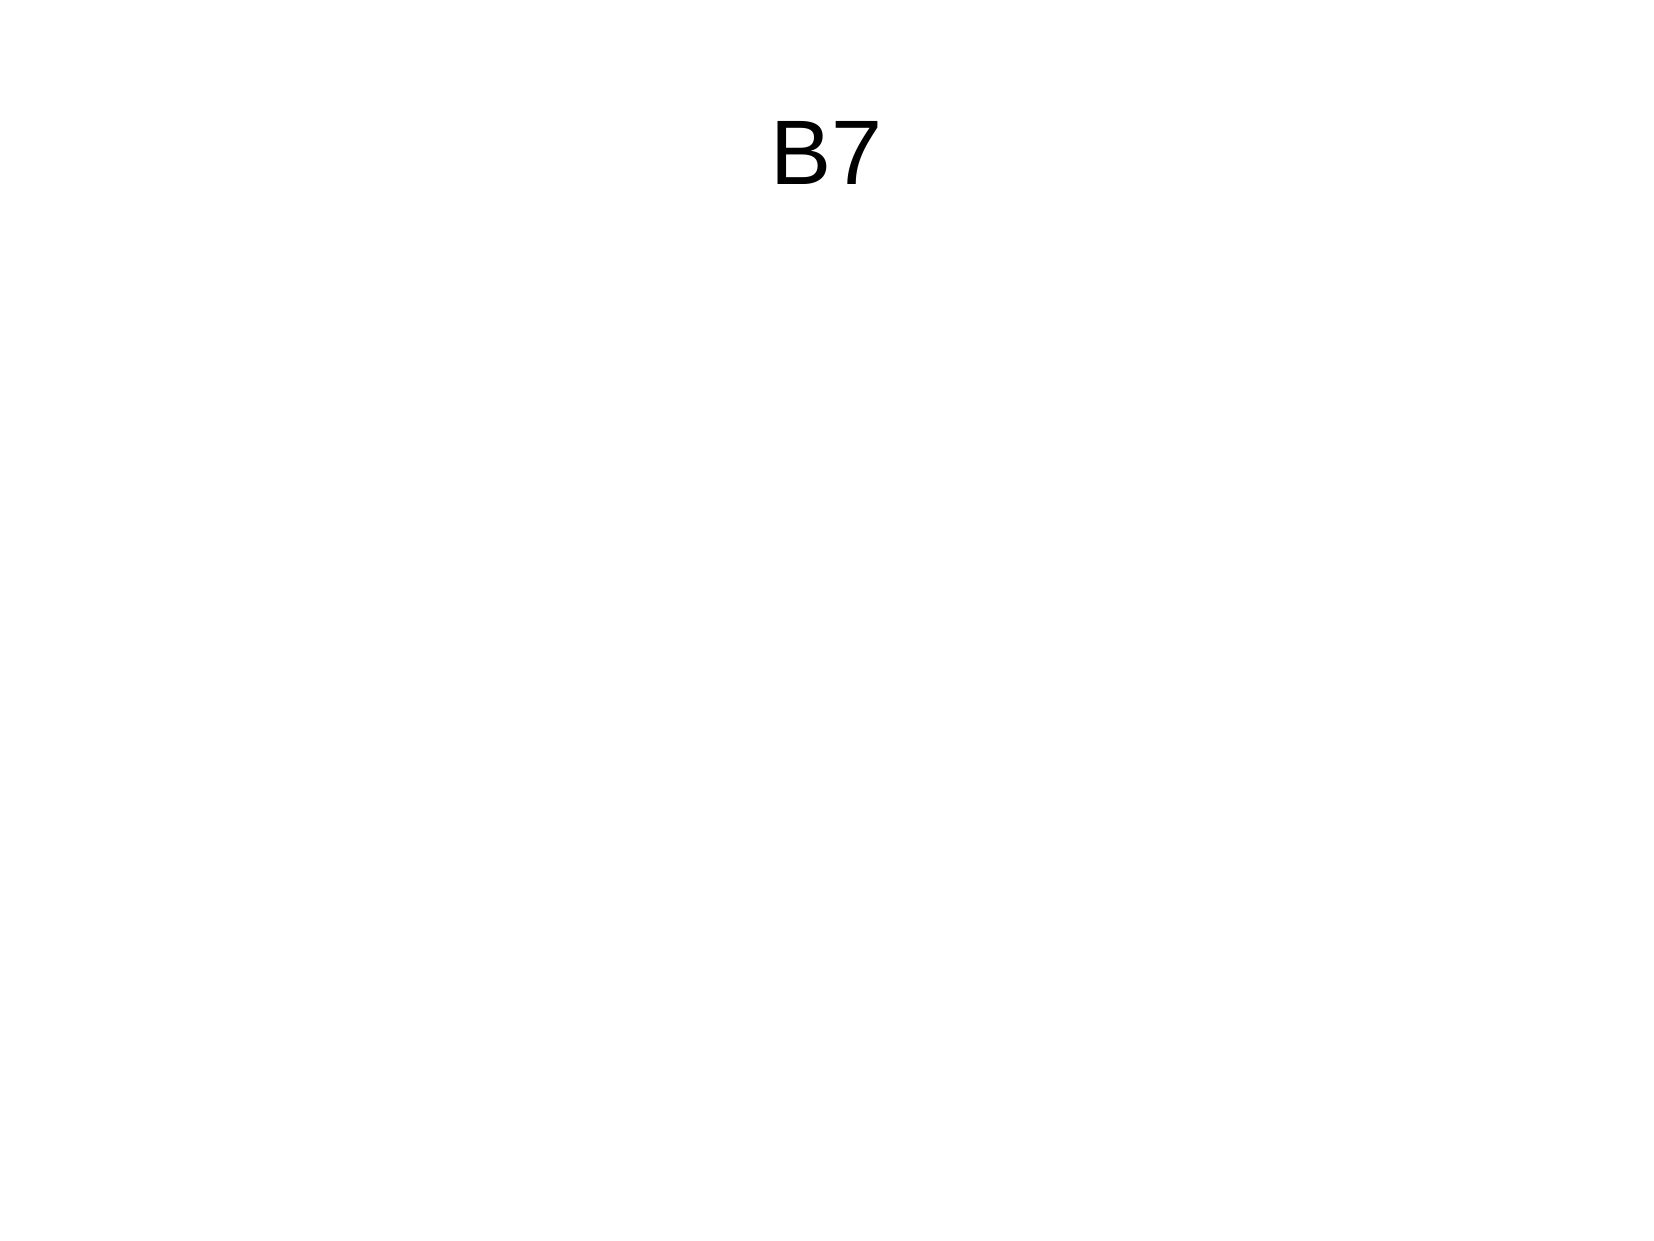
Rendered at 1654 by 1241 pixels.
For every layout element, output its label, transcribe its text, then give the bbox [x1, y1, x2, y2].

title B7 [82, 49, 1571, 257]
